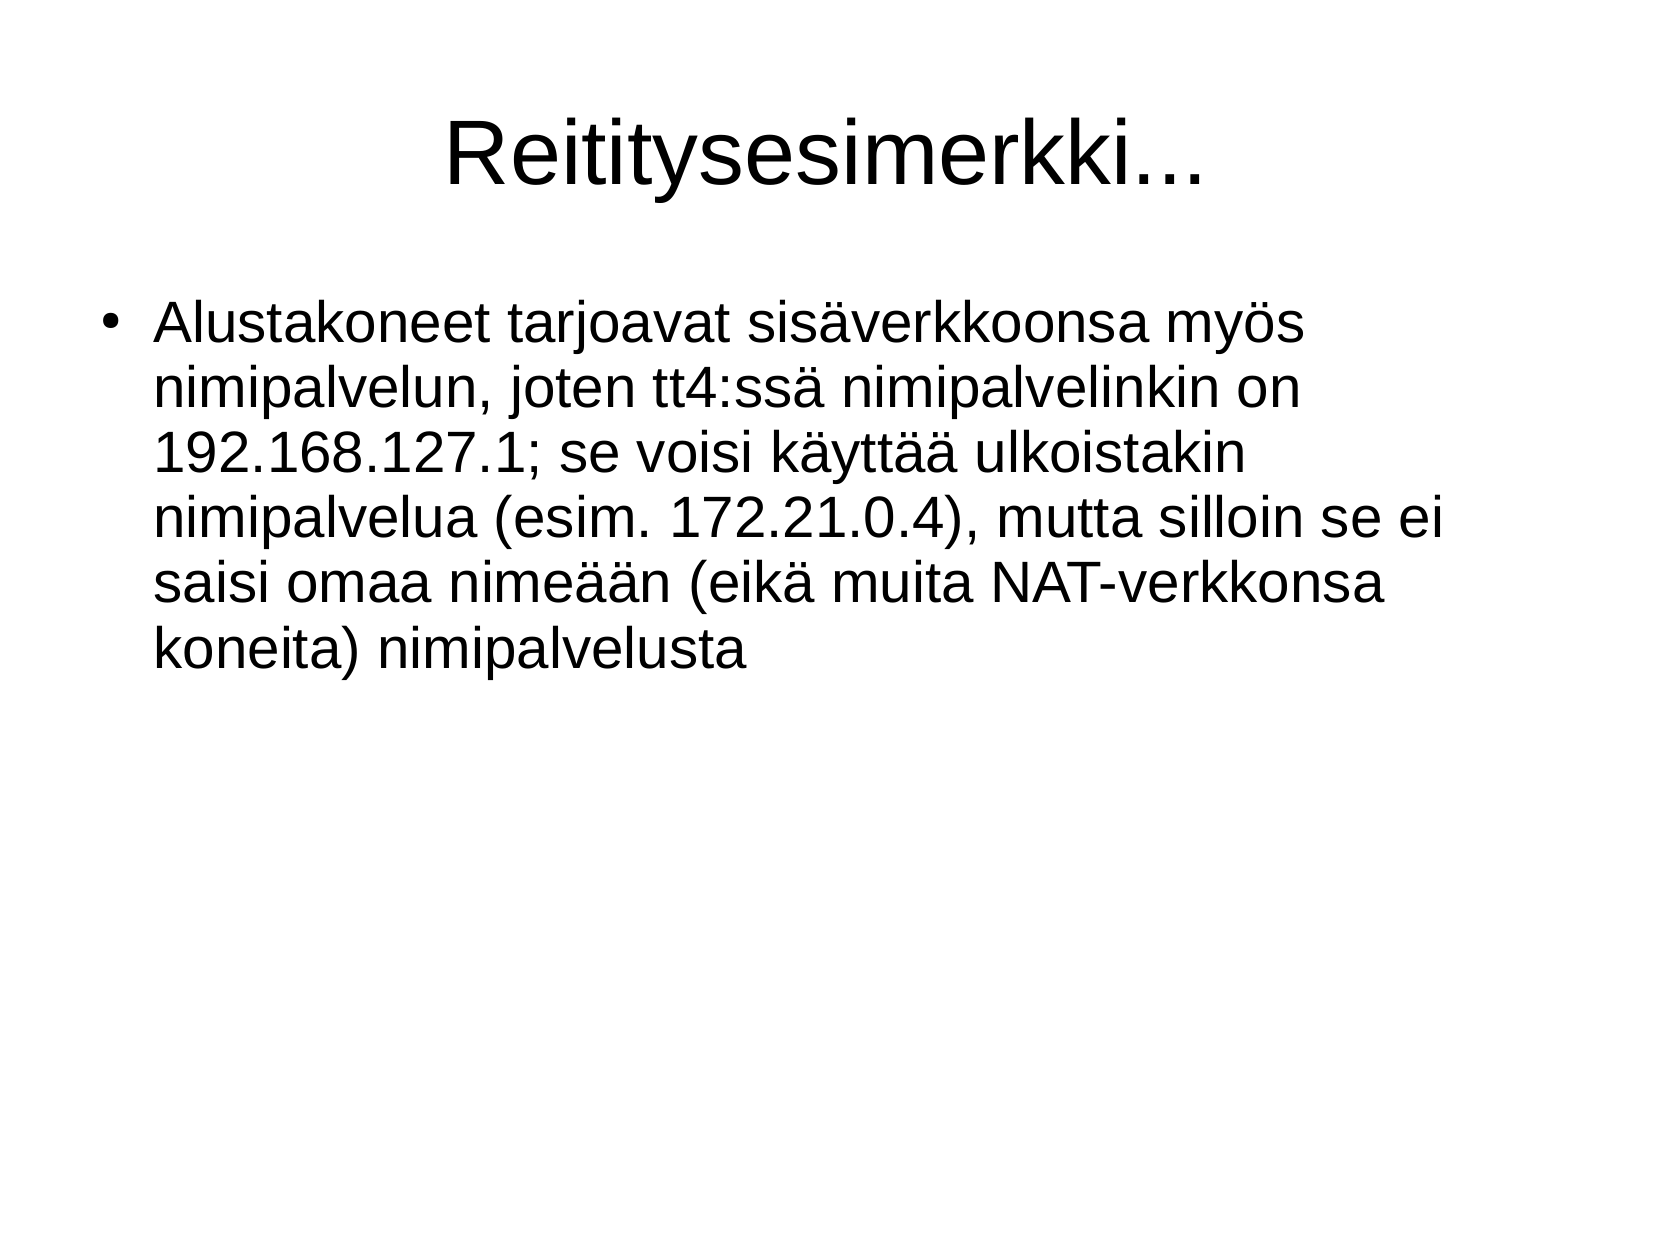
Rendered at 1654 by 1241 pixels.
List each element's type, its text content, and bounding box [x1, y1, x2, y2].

title Reititysesimerkki... [82, 49, 1571, 257]
list Alustakoneet tarjoavat sisäverkkoonsa myös nimipalvelun, joten tt4:ssä nimipalvelinkin on 192.168.127.1; se voisi käyttää ulkoistakin nimipalvelua (esim. 172.21.0.4), mutta silloin se ei saisi omaa nimeään (eikä muita NAT-verkkonsa koneita) nimipalvelusta [82, 290, 1571, 1010]
